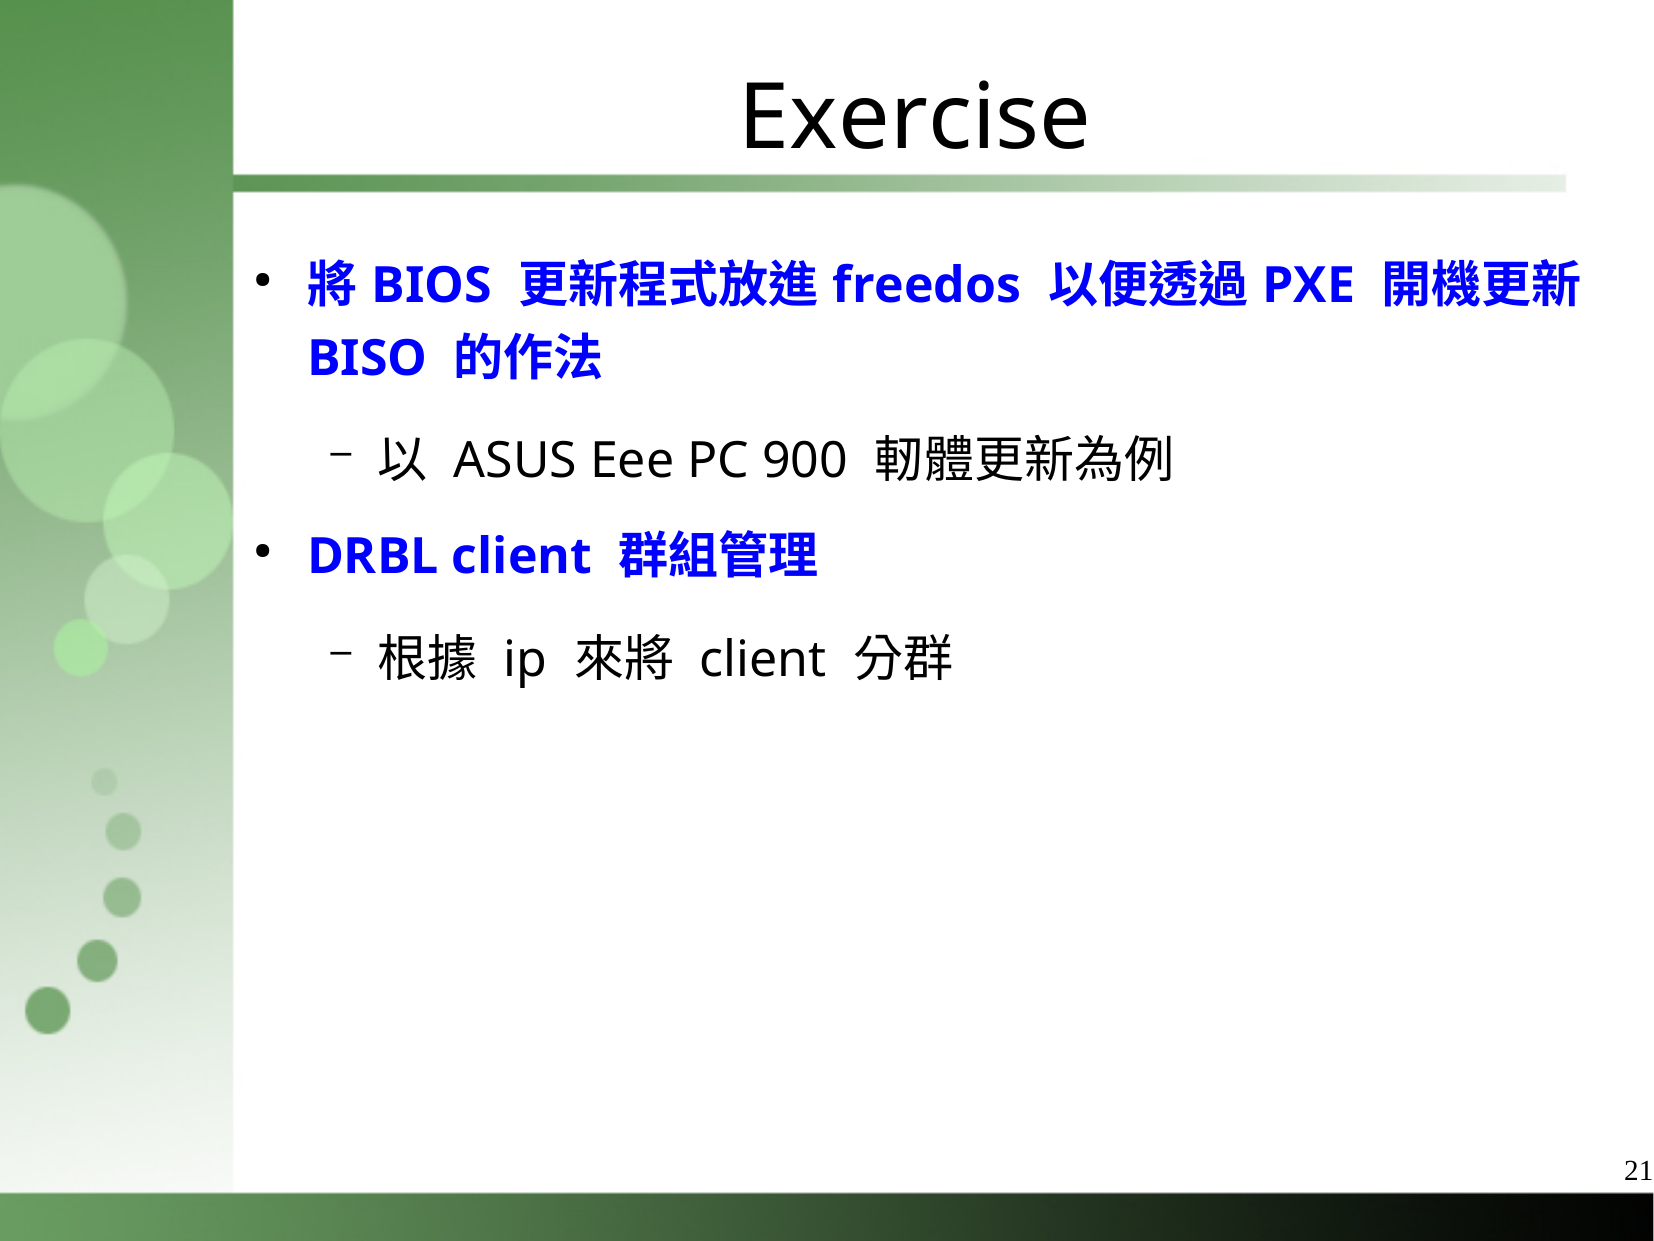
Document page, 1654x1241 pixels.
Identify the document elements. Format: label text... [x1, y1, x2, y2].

list 將BIOS 更新程式放進freedos 以便透過PXE 開機更新BISO 的作法 以 ASUS Eee PC 900 軔體更新為例 DRBL client 群組管理 根據 ip 來將 client 分群 [236, 244, 1595, 916]
title Exercise [236, 49, 1595, 178]
picture [0, 0, 1654, 1241]
